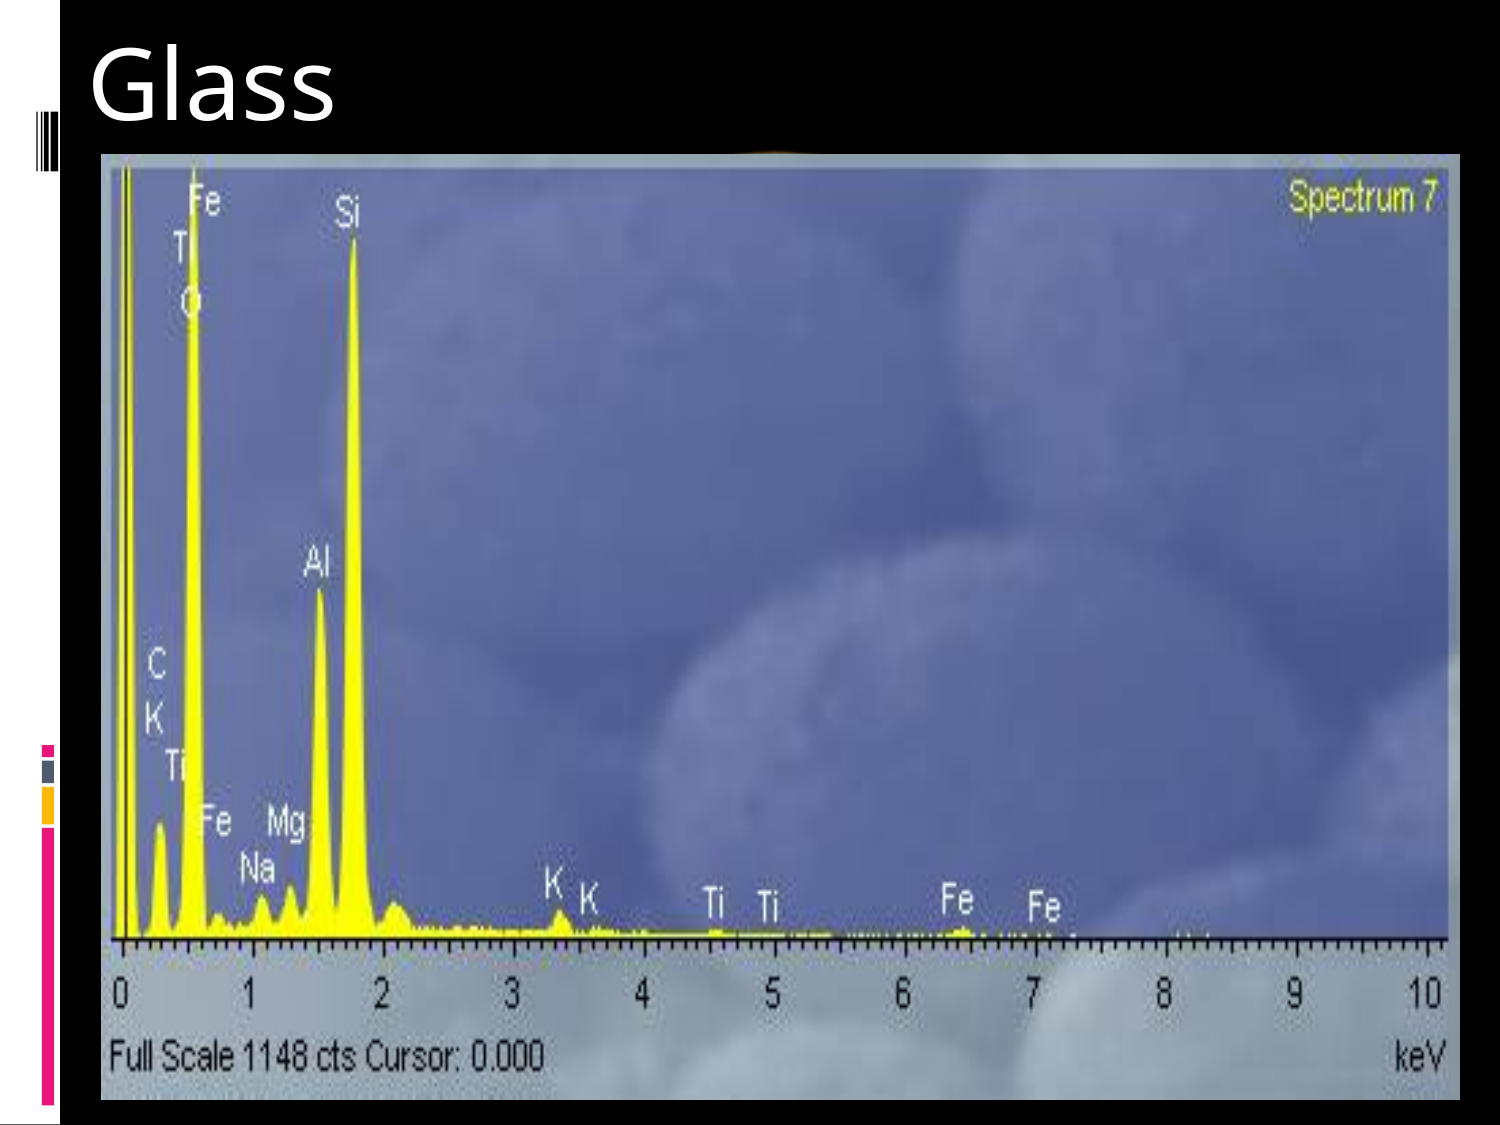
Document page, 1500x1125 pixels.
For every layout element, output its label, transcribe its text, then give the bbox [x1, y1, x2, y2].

picture [101, 149, 1460, 1100]
text_box Glass [72, 13, 389, 149]
